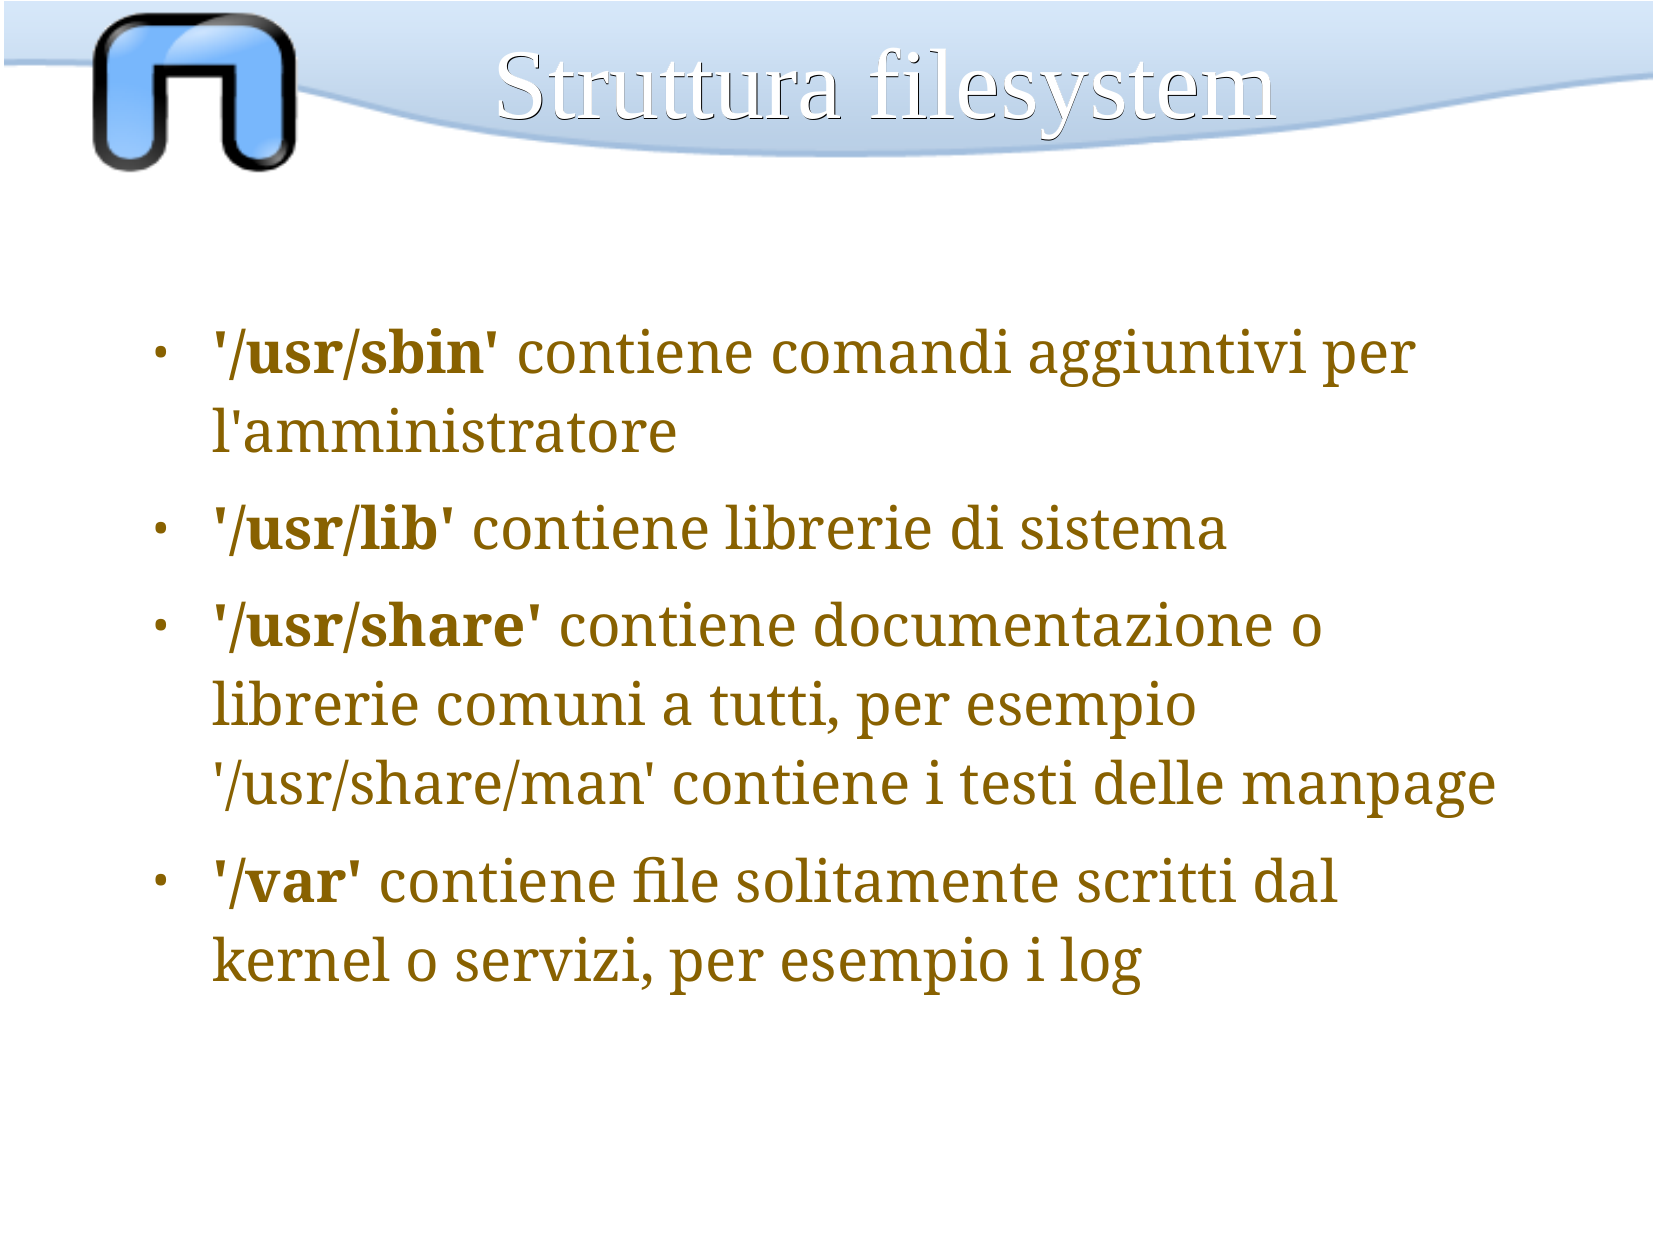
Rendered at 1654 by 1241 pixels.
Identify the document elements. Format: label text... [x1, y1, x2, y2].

text_box Struttura filesystem [472, 29, 1300, 266]
list '/usr/sbin' contiene comandi aggiuntivi per l'amministratore '/usr/lib' contiene librerie di sistema '/usr/share' contiene documentazione o librerie comuni a tutti, per esempio '/usr/share/man' contiene i testi delle manpage '/var' contiene file solitamente scritti dal kernel o servizi, per esempio i log [118, 311, 1531, 1093]
picture [0, 0, 1654, 1241]
